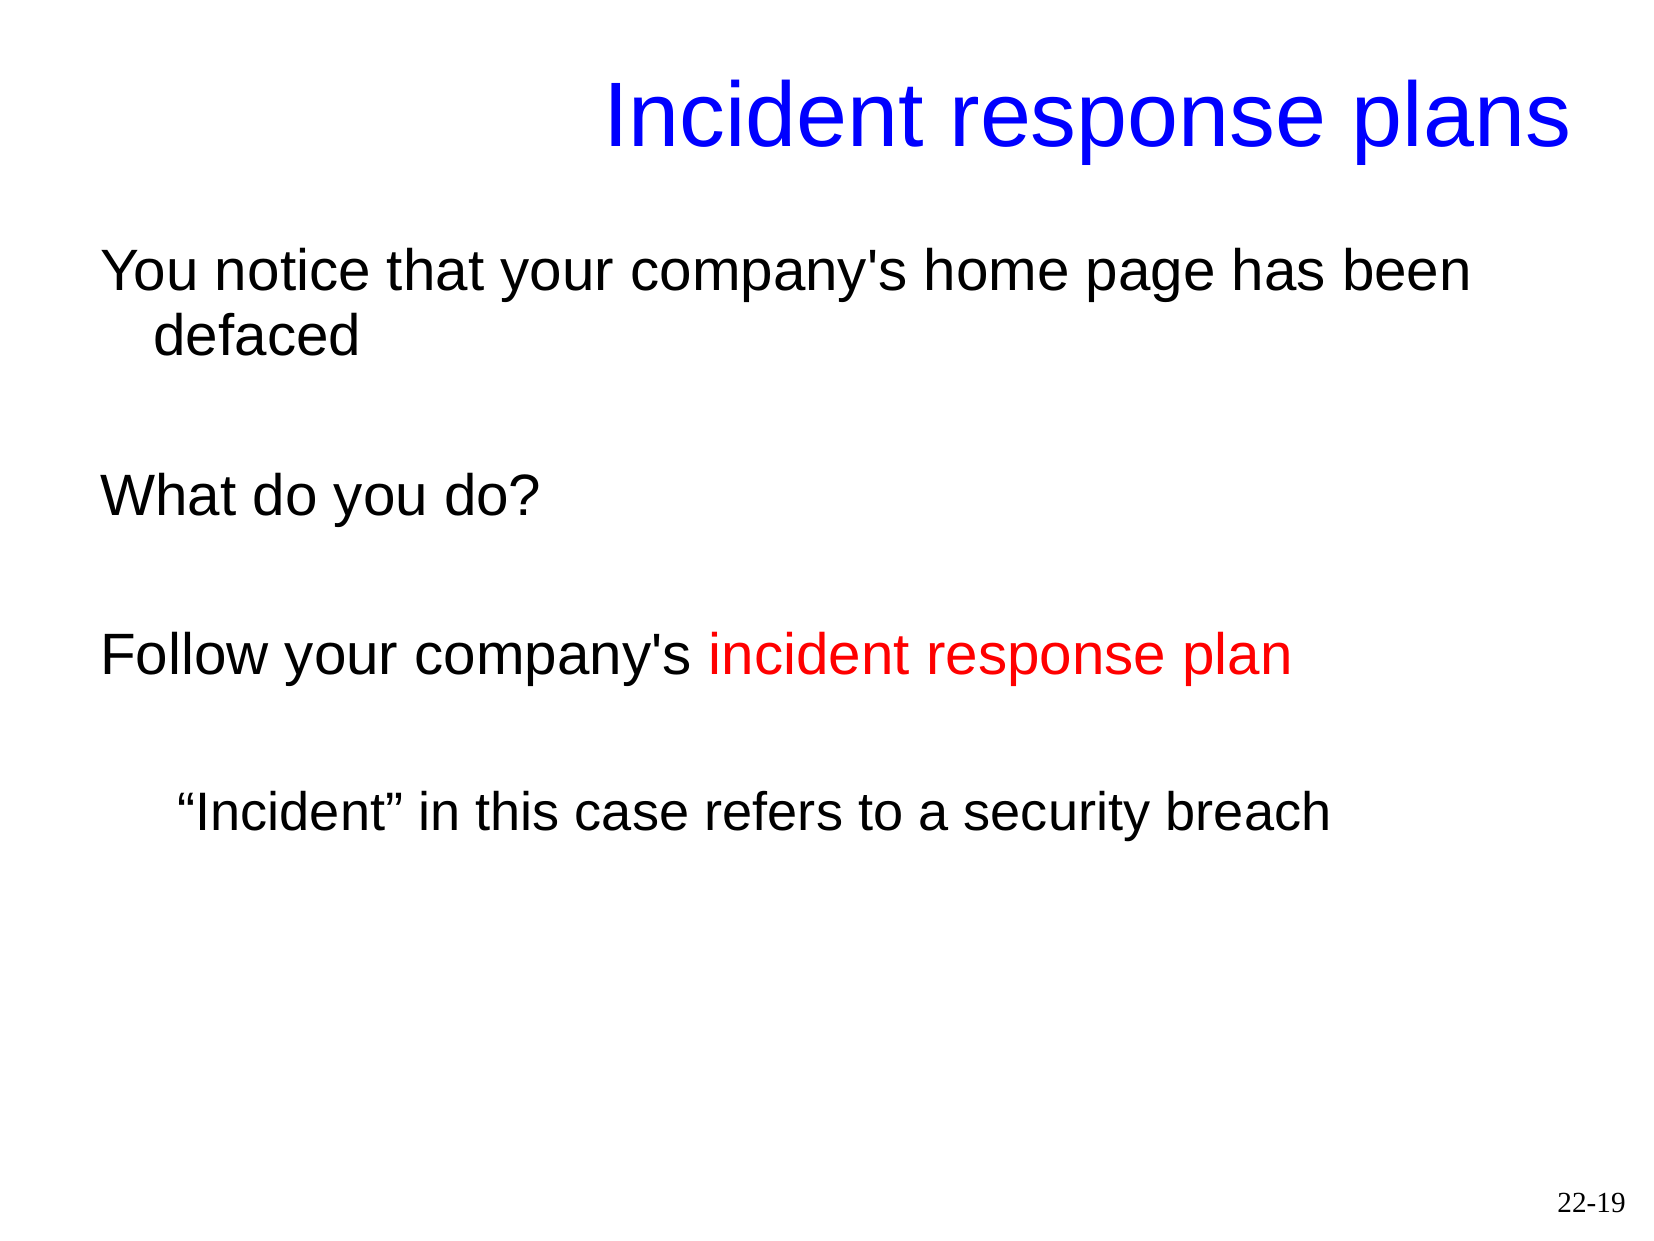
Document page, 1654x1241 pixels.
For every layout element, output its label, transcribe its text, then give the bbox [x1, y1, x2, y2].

title Incident response plans [84, 18, 1573, 211]
list You notice that your company's home page has been defaced What do you do? Follow your company's incident response plan “Incident” in this case refers to a security breach [82, 237, 1571, 1156]
